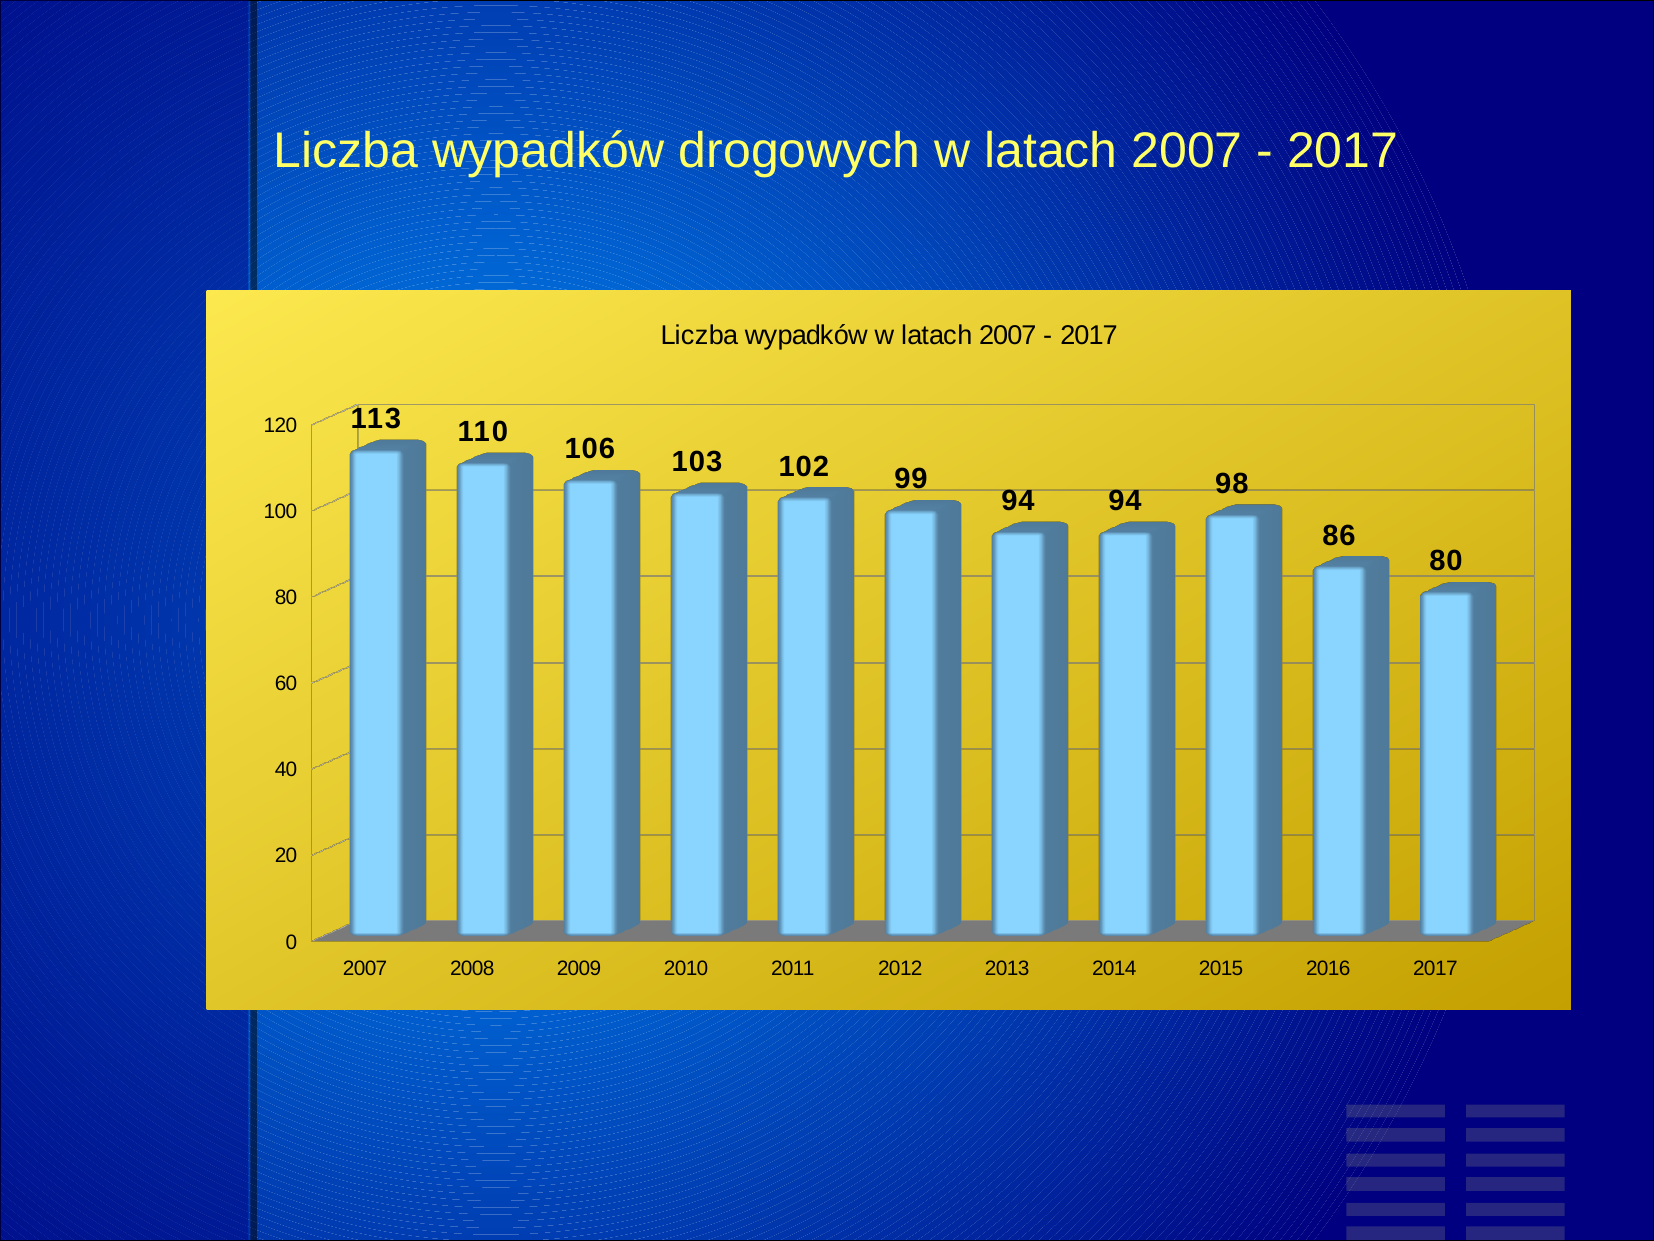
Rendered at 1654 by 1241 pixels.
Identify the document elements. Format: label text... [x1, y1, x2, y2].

chart [206, 290, 1571, 1010]
title Liczba wypadków drogowych w latach 2007 - 2017 [147, 47, 1571, 253]
